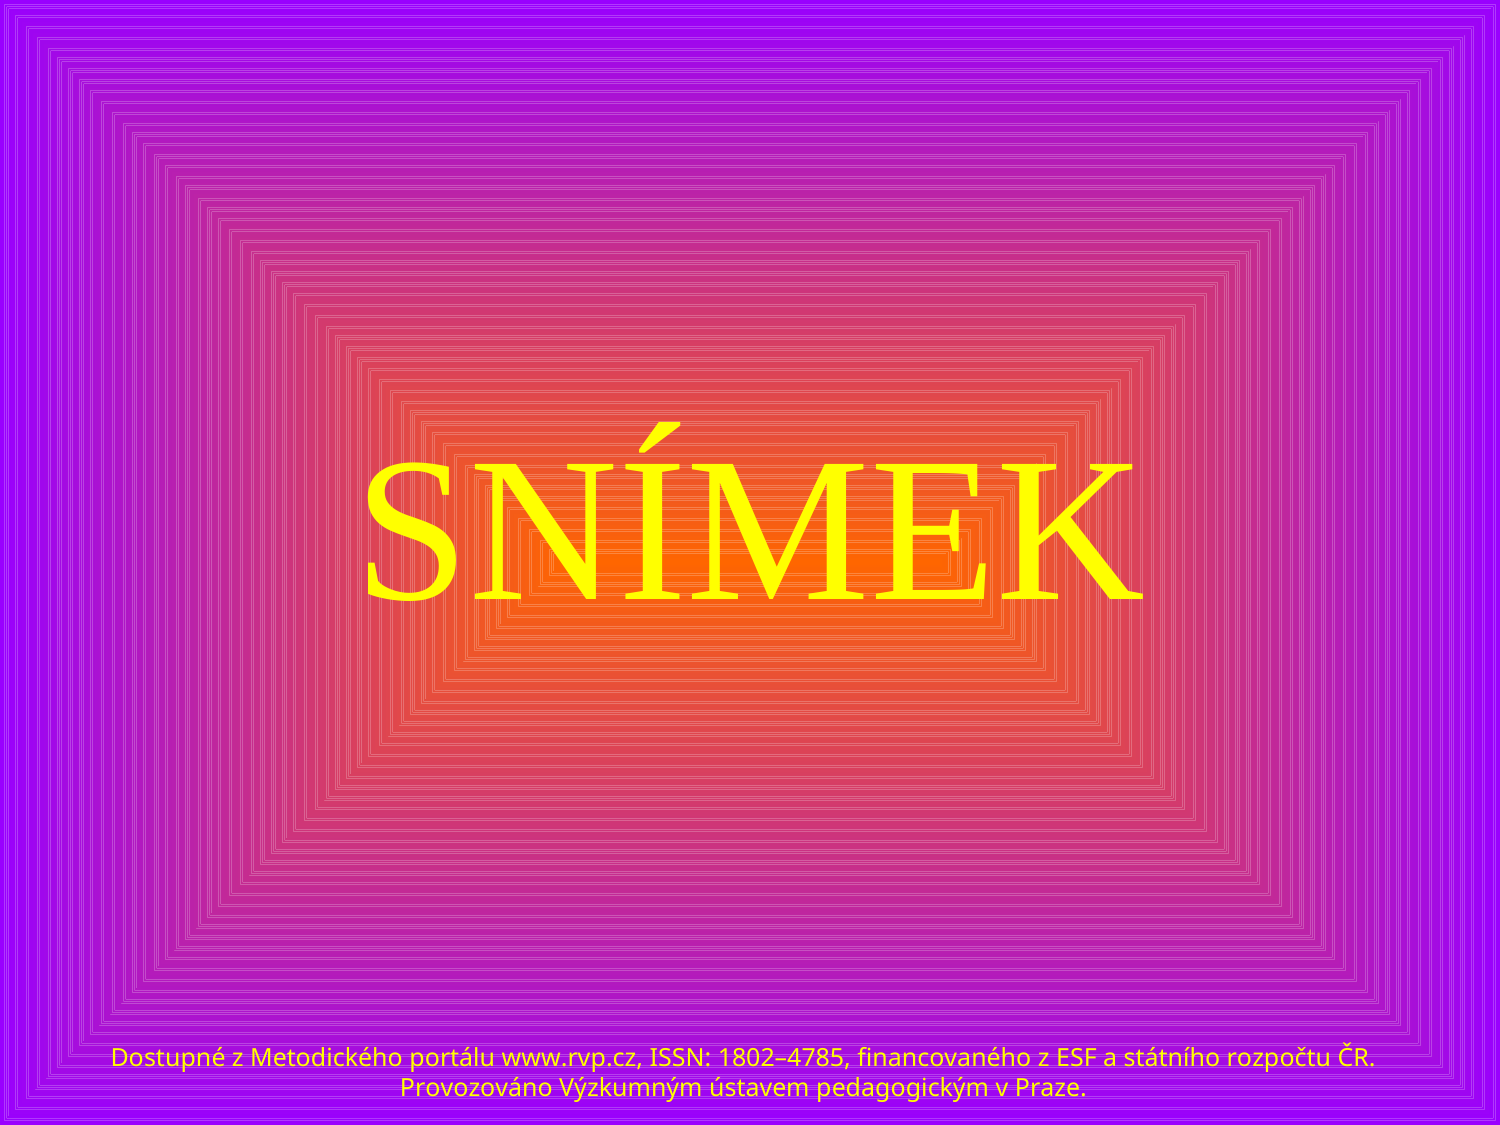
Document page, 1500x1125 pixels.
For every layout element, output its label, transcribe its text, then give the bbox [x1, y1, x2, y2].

text_box SNÍMEK [0, 385, 1500, 649]
text_box Dostupné z Metodického portálu www.rvp.cz, ISSN: 1802–4785, financovaného z ESF a státního rozpočtu ČR. Provozováno Výzkumným ústavem pedagogickým v Praze. [35, 1041, 1454, 1102]
